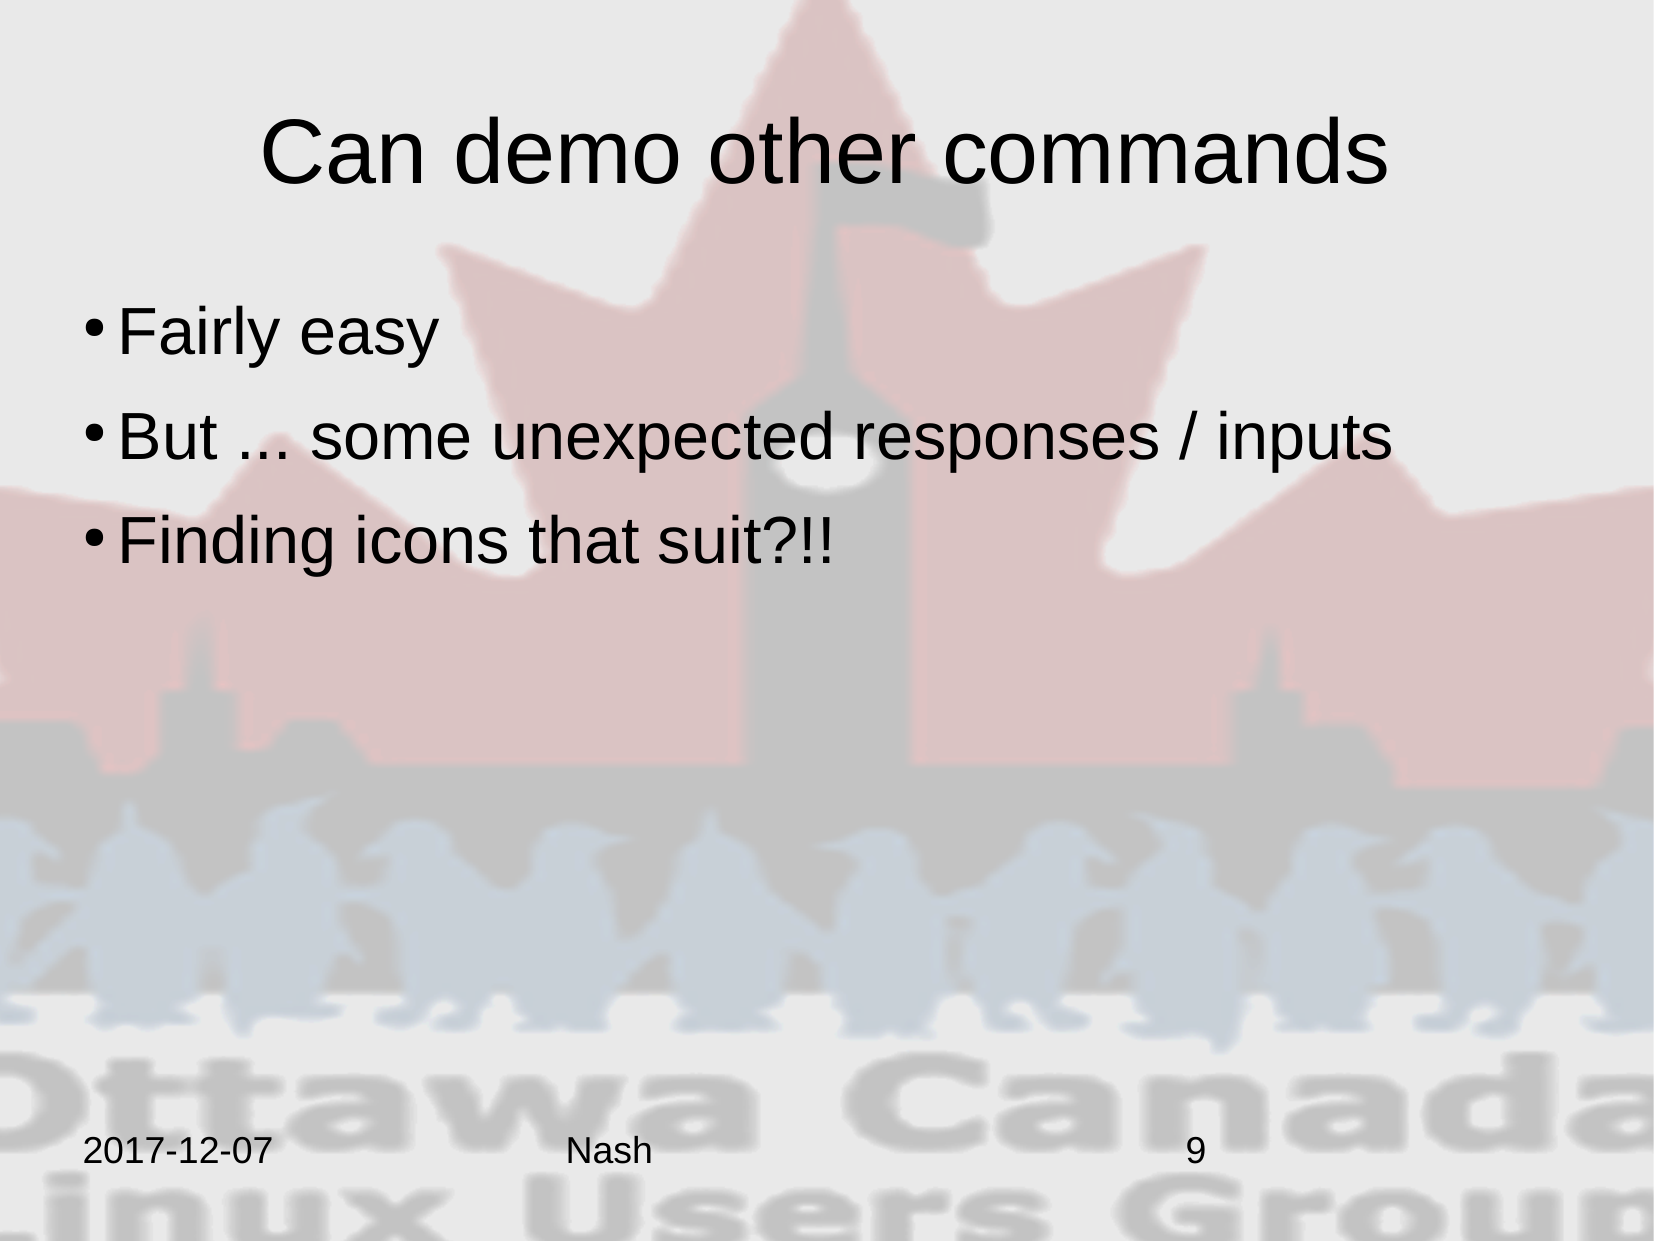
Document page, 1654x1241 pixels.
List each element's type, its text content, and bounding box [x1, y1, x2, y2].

title Can demo other commands [82, 49, 1570, 256]
picture [0, 0, 1654, 1241]
list Fairly easy But ... some unexpected responses / inputs Finding icons that suit?!! [82, 290, 1570, 1009]
